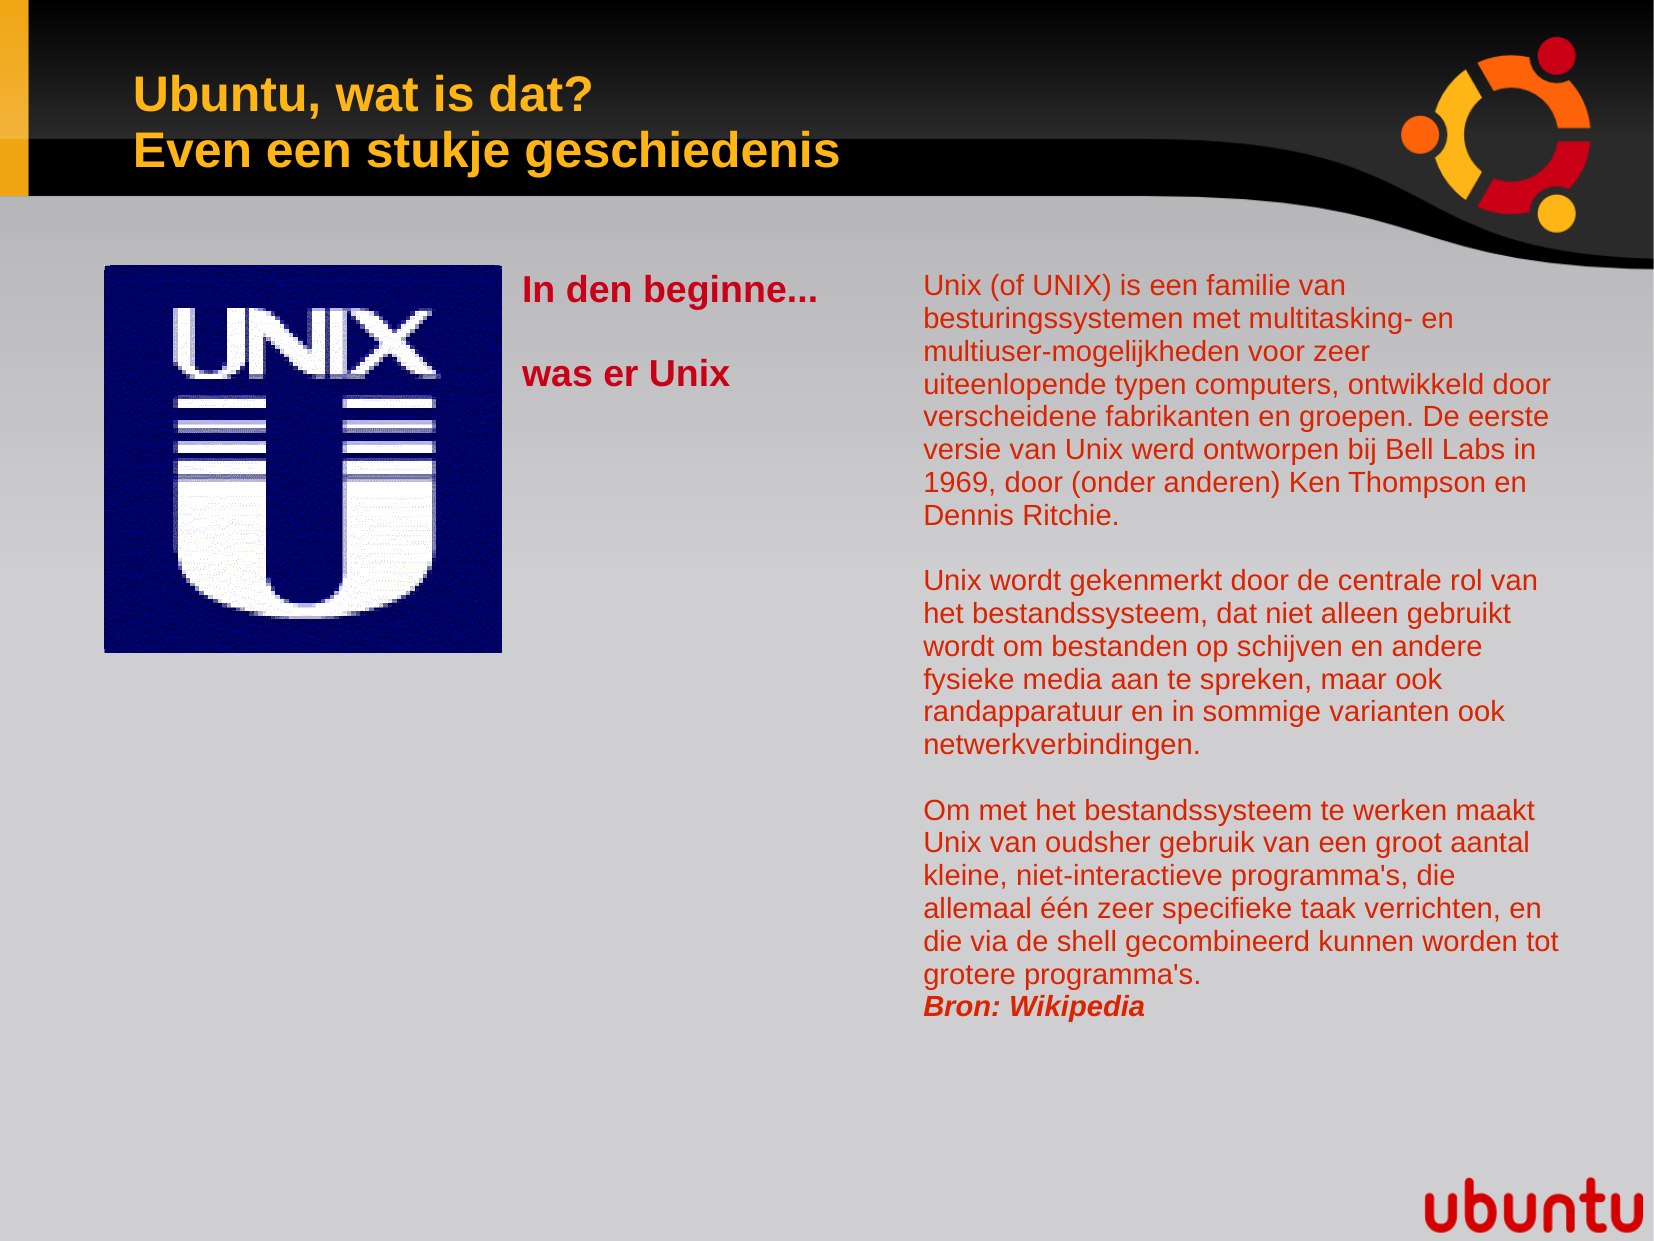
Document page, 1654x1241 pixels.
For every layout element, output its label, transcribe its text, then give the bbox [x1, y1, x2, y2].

text_box In den beginne... was er Unix [507, 260, 1128, 406]
picture [0, 0, 1654, 1241]
text_box Ubuntu, wat is dat? Even een stukje geschiedenis [118, 59, 1093, 188]
text_box Unix (of UNIX) is een familie van besturingssystemen met multitasking- en multiuser-mogelijkheden voor zeer uiteenlopende typen computers, ontwikkeld door verscheidene fabrikanten en groepen. De eerste versie van Unix werd ontworpen bij Bell Labs in 1969, door (onder anderen) Ken Thompson en Dennis Ritchie. Unix wordt gekenmerkt door de centrale rol van het bestandssysteem, dat niet alleen gebruikt wordt om bestanden op schijven en andere fysieke media aan te spreken, maar ook randapparatuur en in sommige varianten ook netwerkverbindingen. Om met het bestandssysteem te werken maakt Unix van oudsher gebruik van een groot aantal kleine, niet-interactieve programma's, die allemaal één zeer specifieke taak verrichten, en die via de shell gecombineerd kunnen worden tot grotere programma's. Bron: Wikipedia [908, 261, 1577, 1032]
